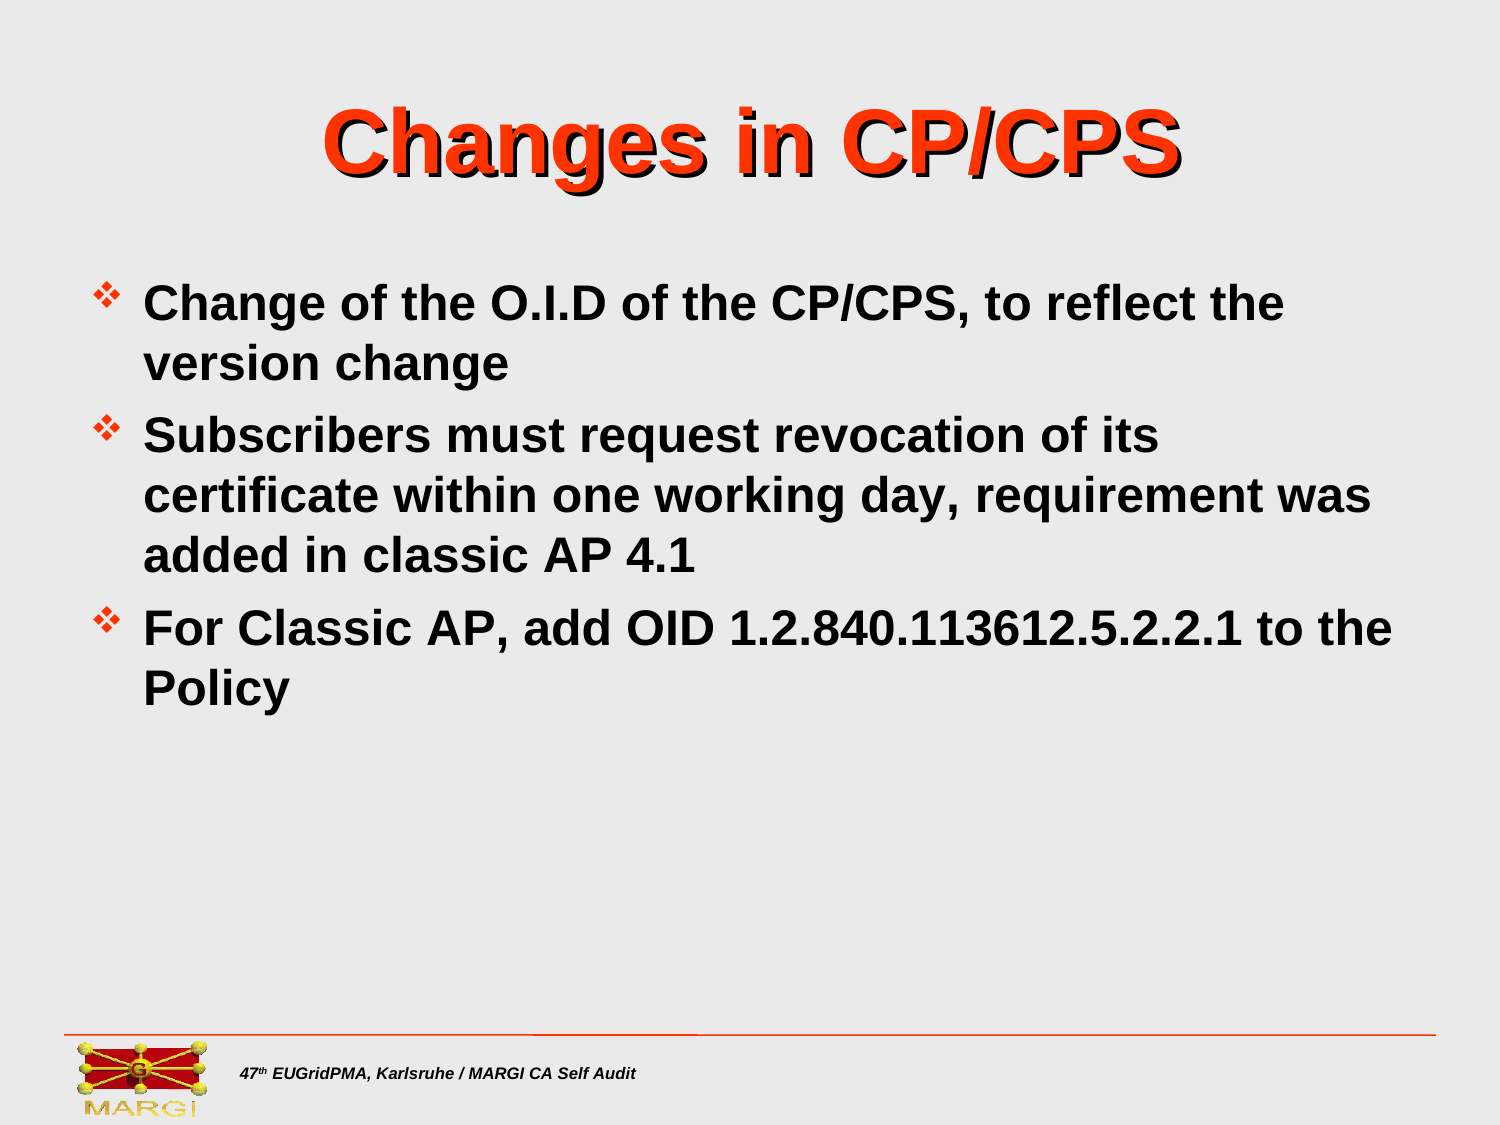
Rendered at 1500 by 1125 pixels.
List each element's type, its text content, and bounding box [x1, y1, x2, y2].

text_box Changes in CP/CPS [76, 42, 1427, 231]
text_box Change of the O.I.D of the CP/CPS, to reflect the version change Subscribers must request revocation of its certificate within one working day, requirement was added in classic AP 4.1 For Classic AP, add OID 1.2.840.113612.5.2.2.1 to the Policy [75, 262, 1426, 1005]
picture [67, 1033, 219, 1123]
